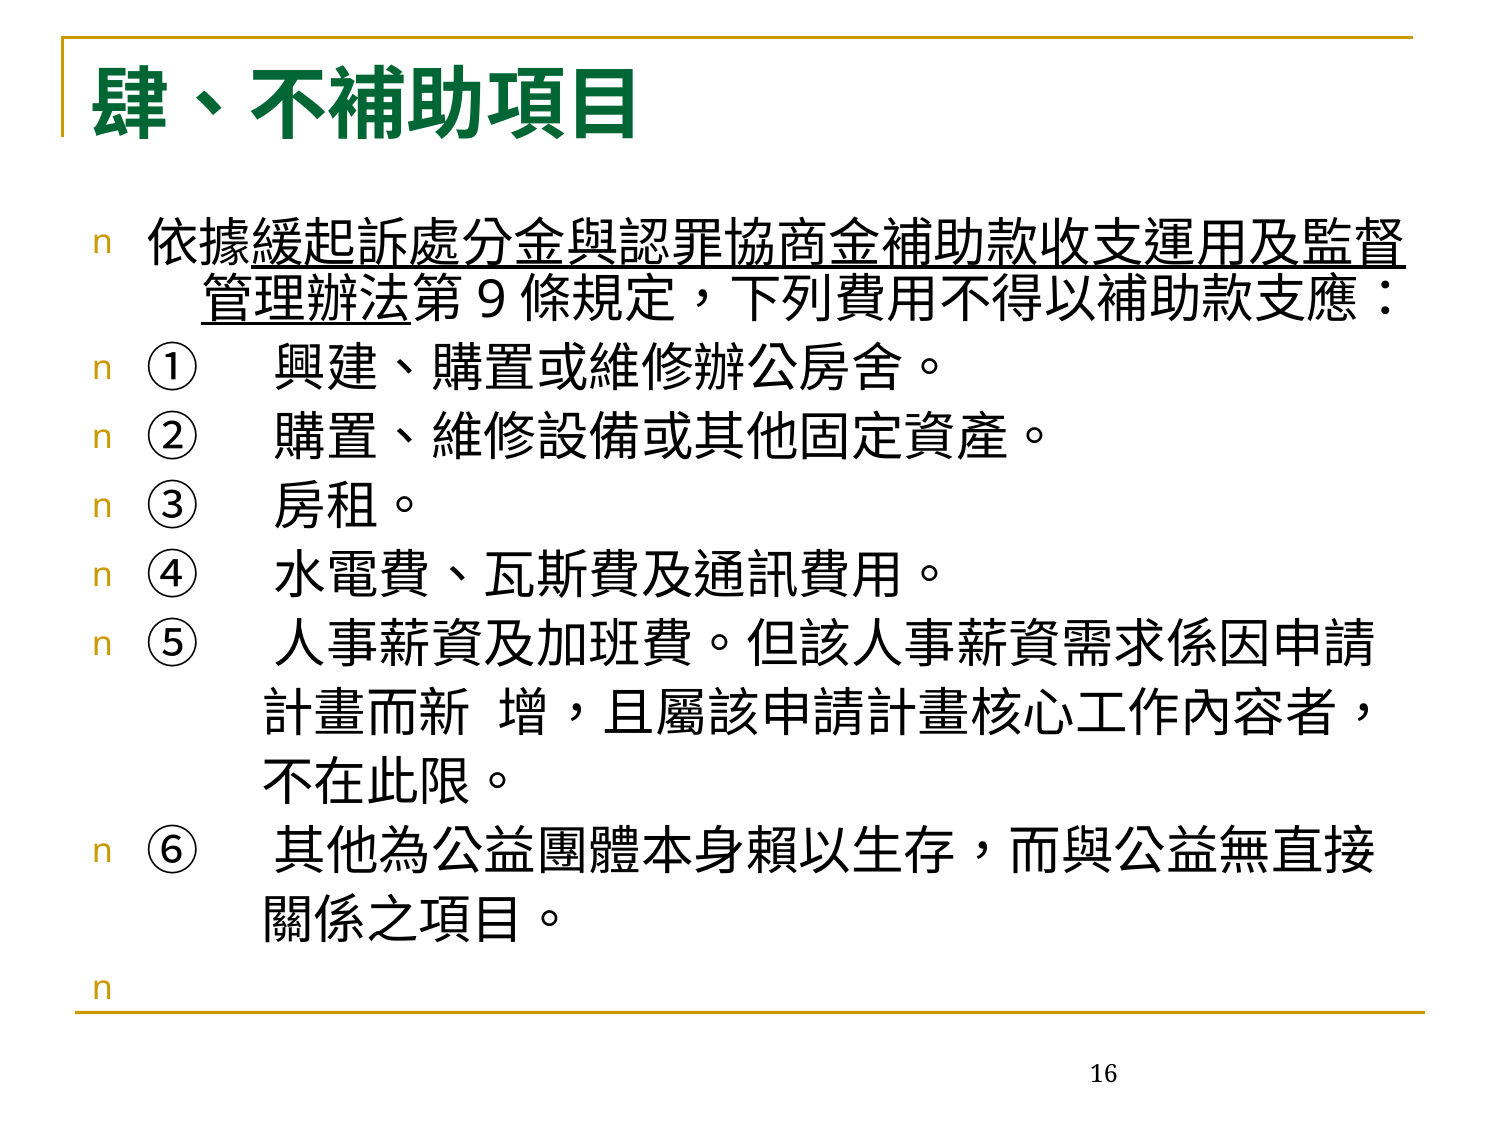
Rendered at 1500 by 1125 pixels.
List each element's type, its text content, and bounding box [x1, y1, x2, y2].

title 肆、不補助項目 [75, 45, 1426, 233]
list 依據緩起訴處分金與認罪協商金補助款收支運用及監督管理辦法第9條規定，下列費用不得以補助款支應： ① 興建、購置或維修辦公房舍。 ② 購置、維修設備或其他固定資產。 ③ 房租。 ④ 水電費、瓦斯費及通訊費用。 ⑤ 人事薪資及加班費。但該人事薪資需求係因申請 計畫而新 增，且屬該申請計畫核心工作內容者， 不在此限。 ⑥ 其他為公益團體本身賴以生存，而與公益無直接 關係之項目。 [76, 208, 1427, 1012]
text_box [1074, 1024, 1426, 1100]
